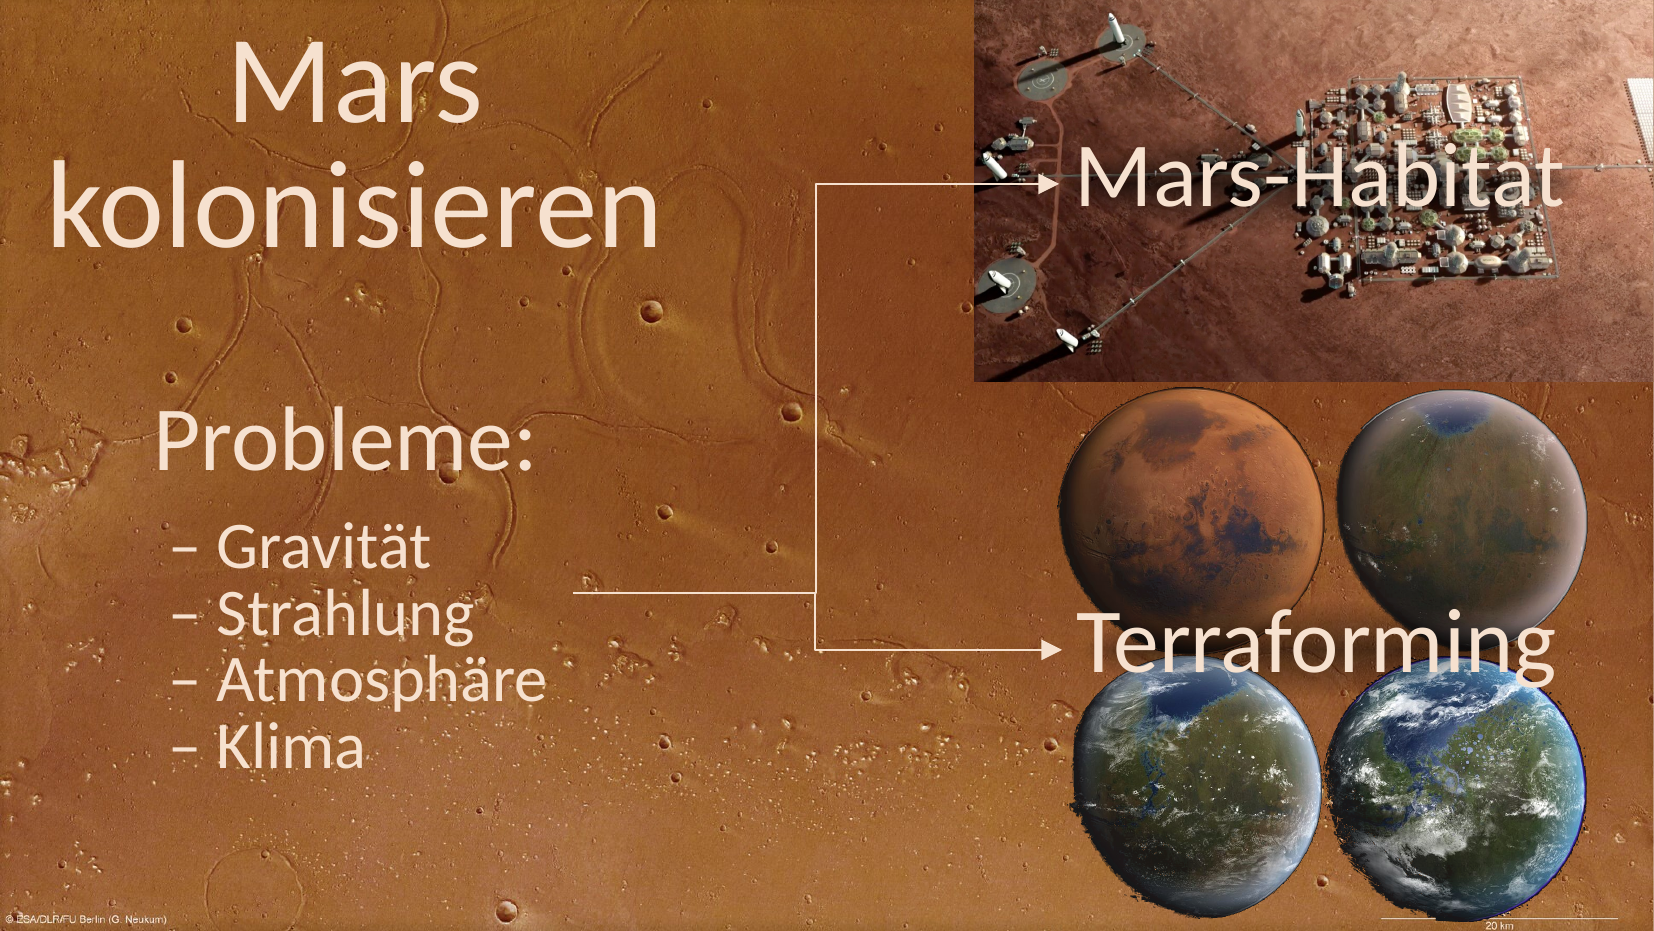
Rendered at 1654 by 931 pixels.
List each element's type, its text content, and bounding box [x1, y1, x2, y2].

title Mars kolonisieren [34, 28, 676, 280]
text_box Mars-Habitat [1059, 129, 1586, 239]
picture [0, 0, 1654, 931]
text_box Terraforming [1062, 596, 1575, 704]
subtitle Probleme: – Gravität – Strahlung – Atmosphäre – Klima [153, 401, 573, 786]
